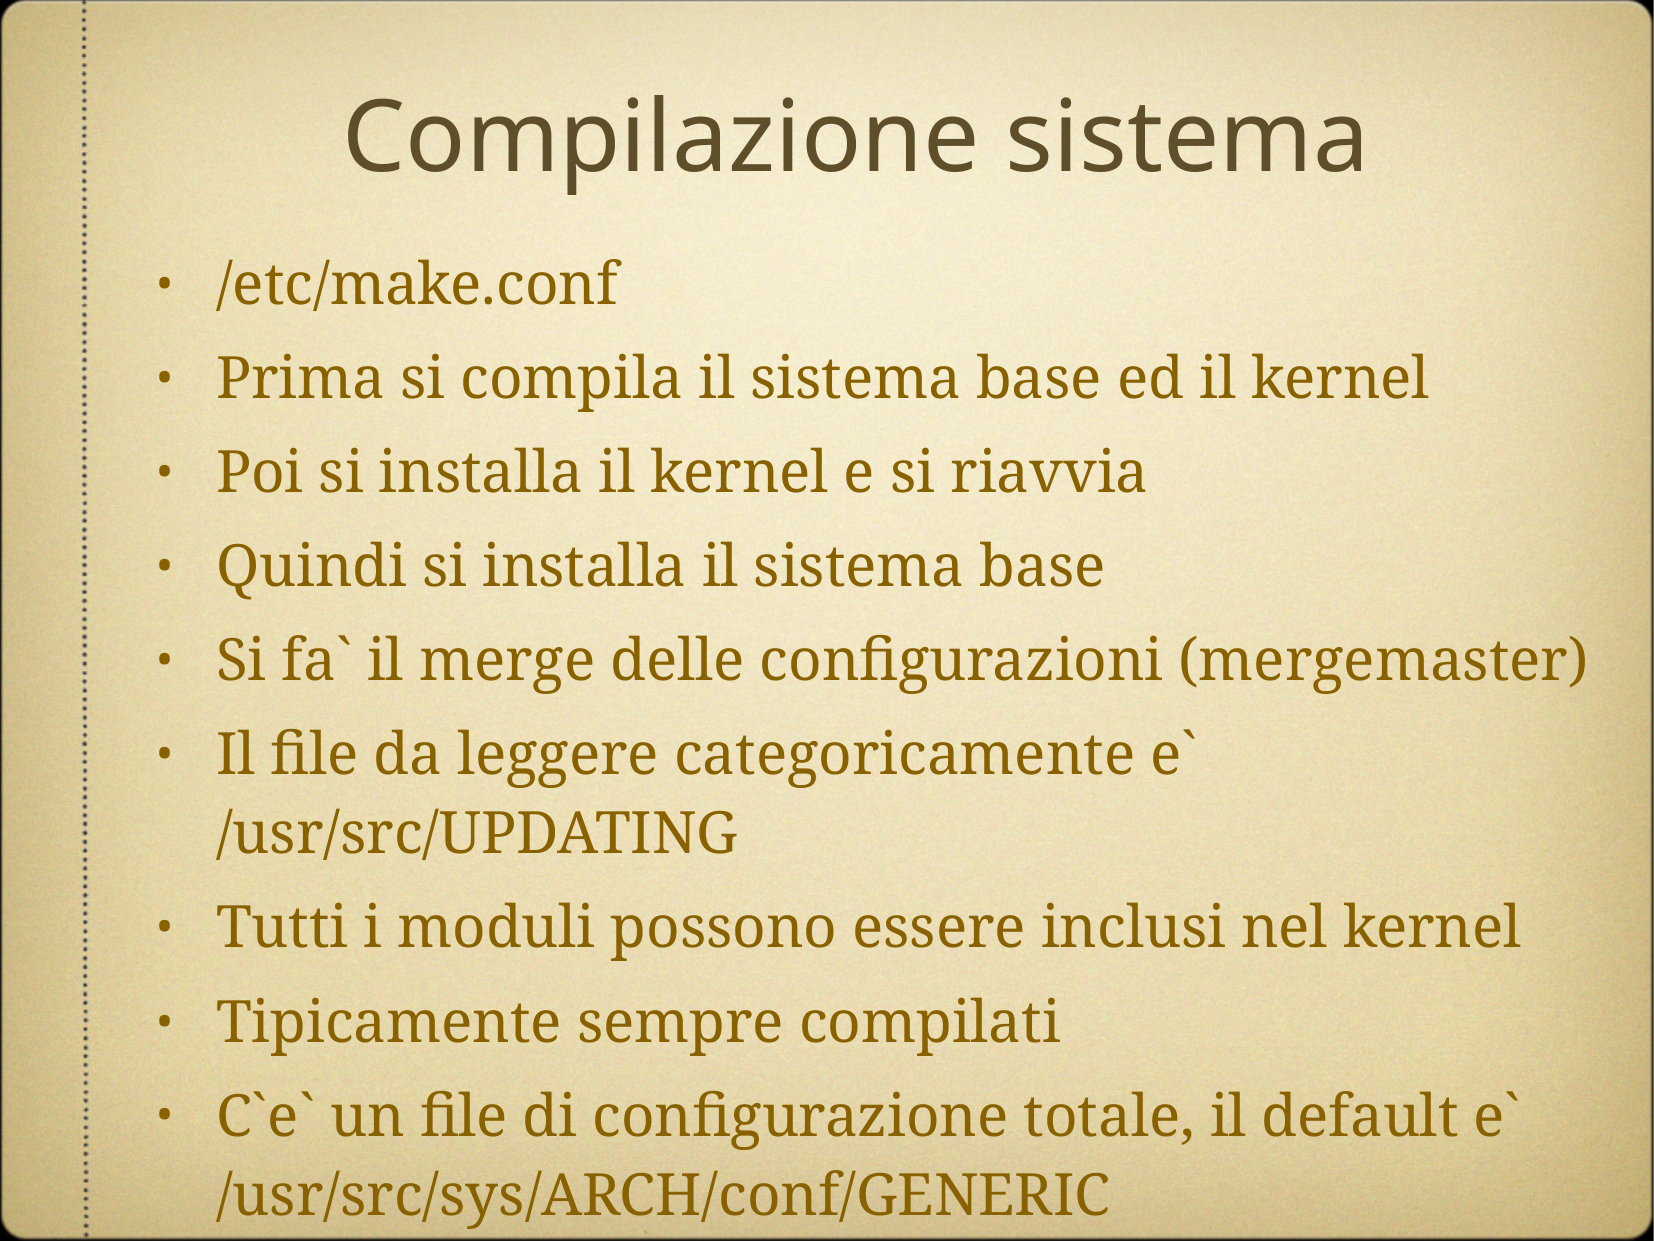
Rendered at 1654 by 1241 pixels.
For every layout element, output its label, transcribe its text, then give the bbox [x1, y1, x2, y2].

picture [0, 0, 1654, 1241]
list /etc/make.conf Prima si compila il sistema base ed il kernel Poi si installa il kernel e si riavvia Quindi si installa il sistema base Si fa` il merge delle configurazioni (mergemaster) Il file da leggere categoricamente e` /usr/src/UPDATING Tutti i moduli possono essere inclusi nel kernel Tipicamente sempre compilati C`e` un file di configurazione totale, il default e` /usr/src/sys/ARCH/conf/GENERIC [121, 242, 1612, 1234]
title Compilazione sistema [118, 0, 1595, 265]
